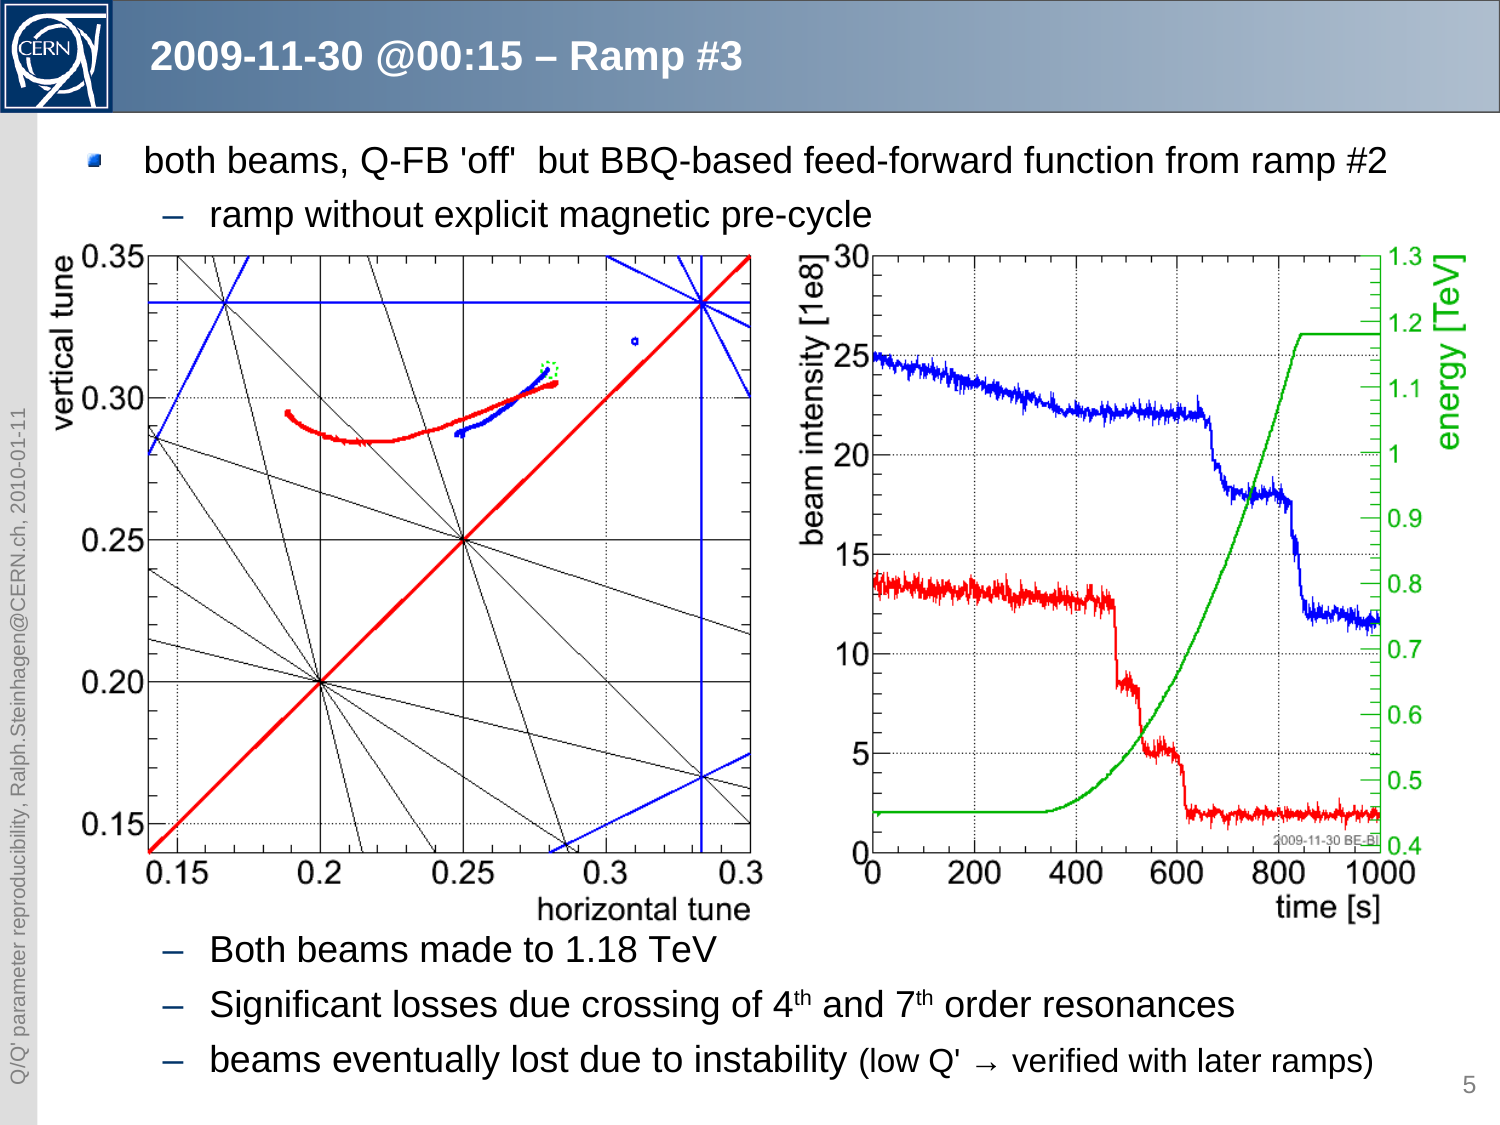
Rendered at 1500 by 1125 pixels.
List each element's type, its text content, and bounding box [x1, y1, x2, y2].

picture [0, 0, 113, 113]
picture [40, 242, 1489, 936]
list both beams, Q-FB 'off' but BBQ-based feed-forward function from ramp #2 ramp without explicit magnetic pre-cycle Both beams made to 1.18 TeV Significant losses due crossing of 4th and 7th order resonances beams eventually lost due to instability (low Q' → verified with later ramps) [87, 137, 1438, 242]
list both beams, Q-FB 'off' but BBQ-based feed-forward function from ramp #2 ramp without explicit magnetic pre-cycle Both beams made to 1.18 TeV Significant losses due crossing of 4th and 7th order resonances beams eventually lost due to instability (low Q' → verified with later ramps) [87, 936, 1438, 1081]
title 2009-11-30 @00:15 – Ramp #3 [150, 7, 1201, 106]
